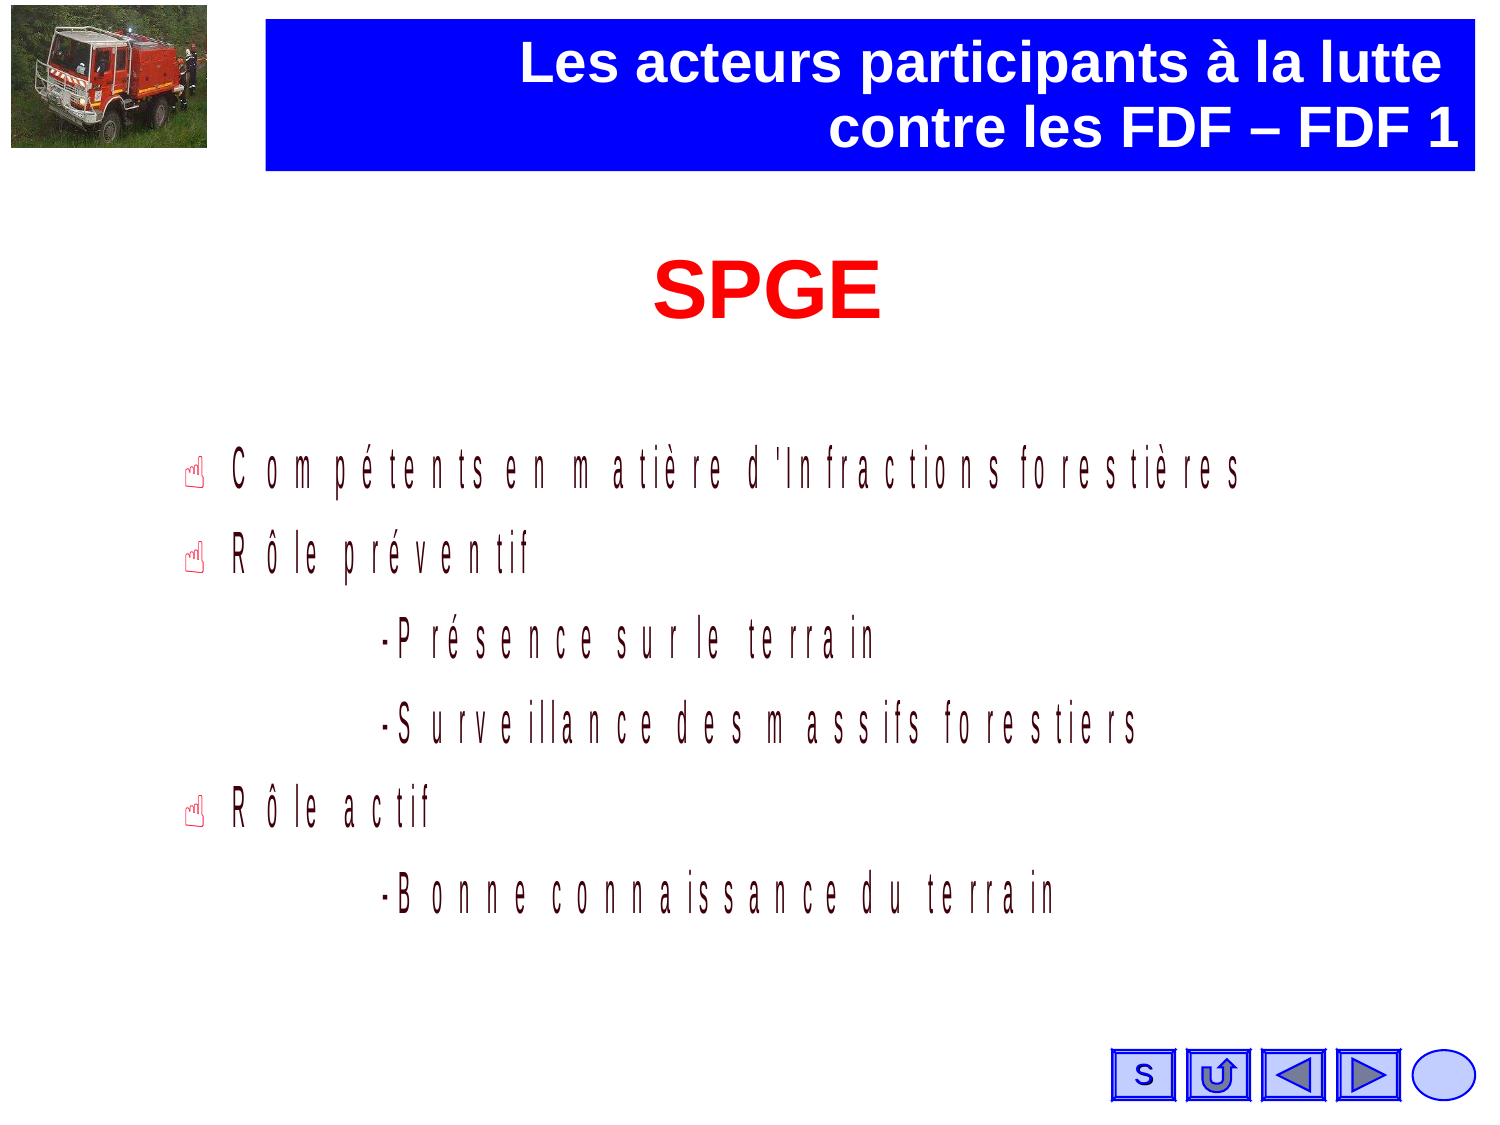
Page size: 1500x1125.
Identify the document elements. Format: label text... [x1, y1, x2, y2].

text_box [1412, 1050, 1476, 1101]
picture [11, 5, 207, 148]
text_box SPGE [59, 236, 1477, 384]
picture [157, 411, 1300, 1023]
text_box Les acteurs participants à la lutte contre les FDF – FDF 1 [265, 19, 1476, 172]
